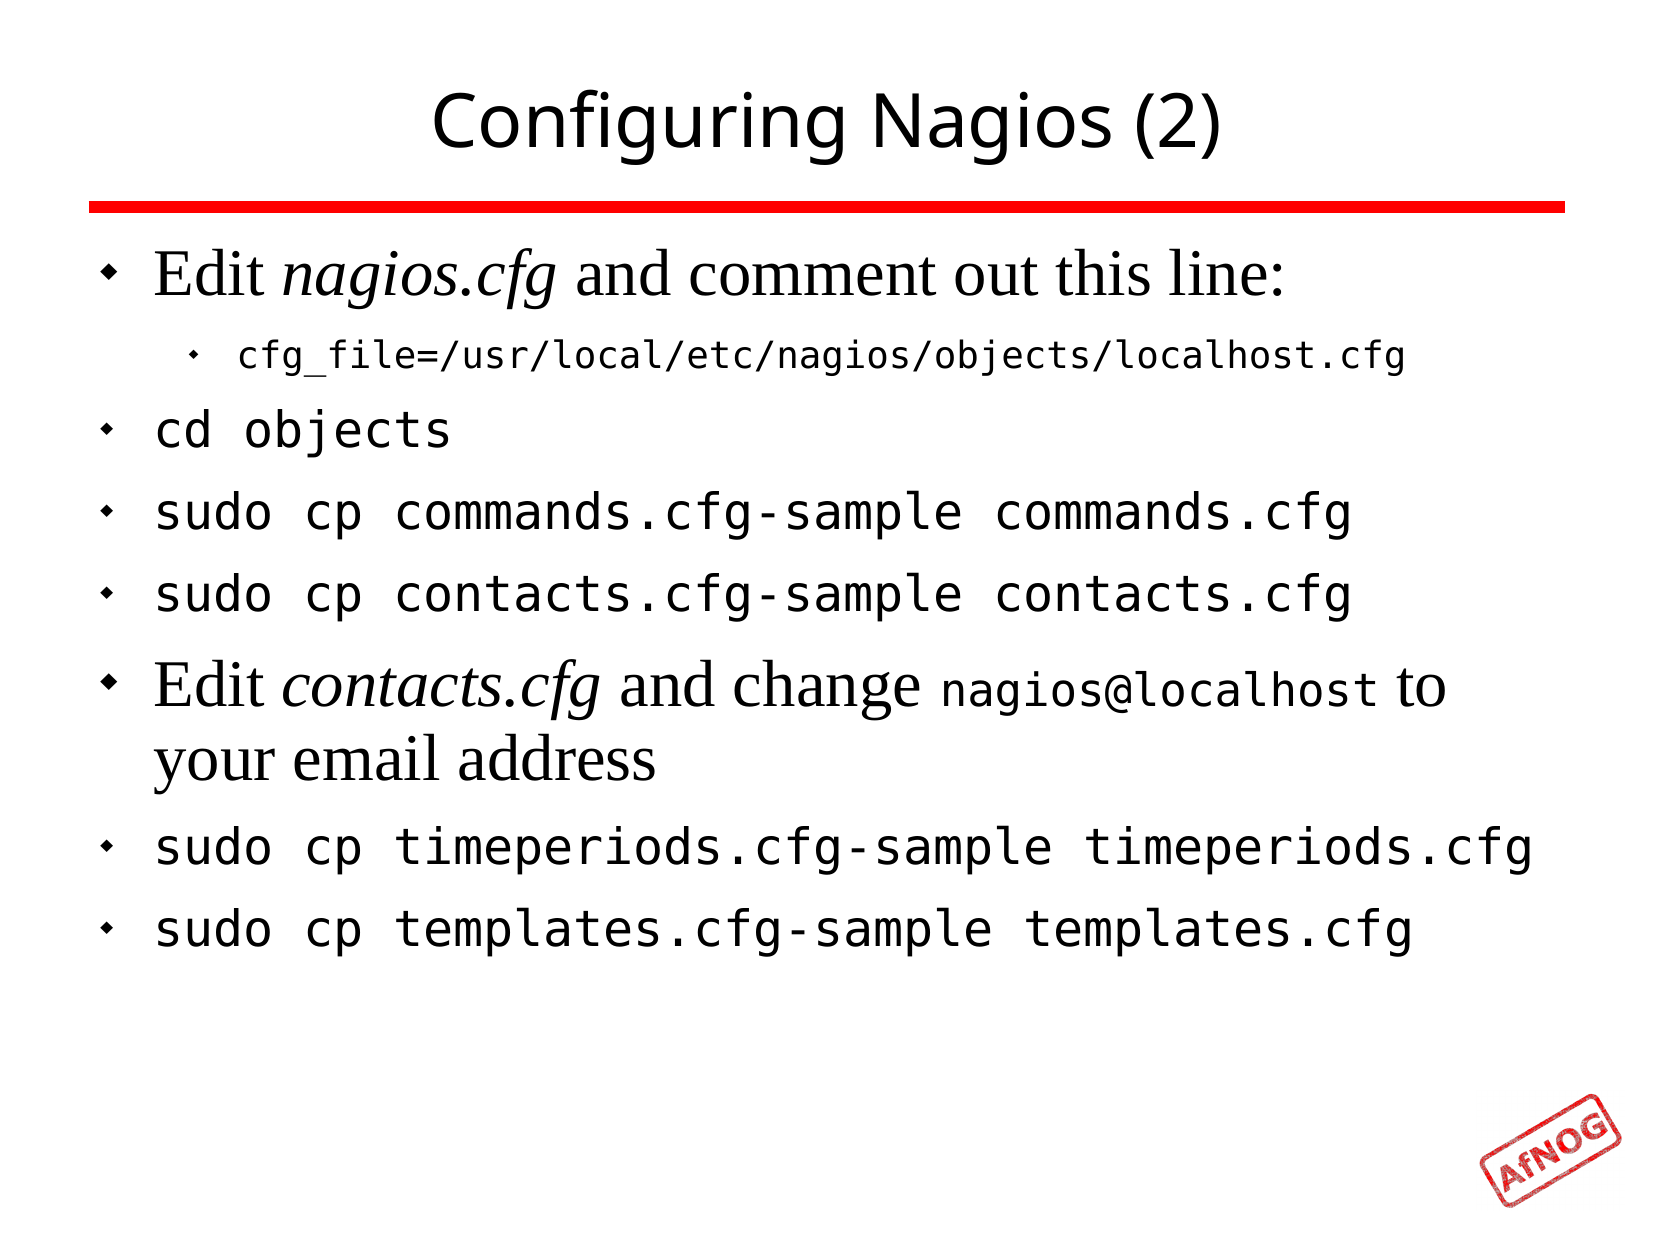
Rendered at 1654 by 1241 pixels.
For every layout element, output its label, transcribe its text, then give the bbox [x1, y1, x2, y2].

list Edit nagios.cfg and comment out this line: cfg_file=/usr/local/etc/nagios/objects/localhost.cfg cd objects sudo cp commands.cfg-sample commands.cfg sudo cp contacts.cfg-sample contacts.cfg Edit contacts.cfg and change nagios@localhost to your email address sudo cp timeperiods.cfg-sample timeperiods.cfg sudo cp templates.cfg-sample templates.cfg [82, 236, 1571, 1108]
picture [1476, 1090, 1625, 1211]
title Configuring Nagios (2) [82, 29, 1571, 207]
